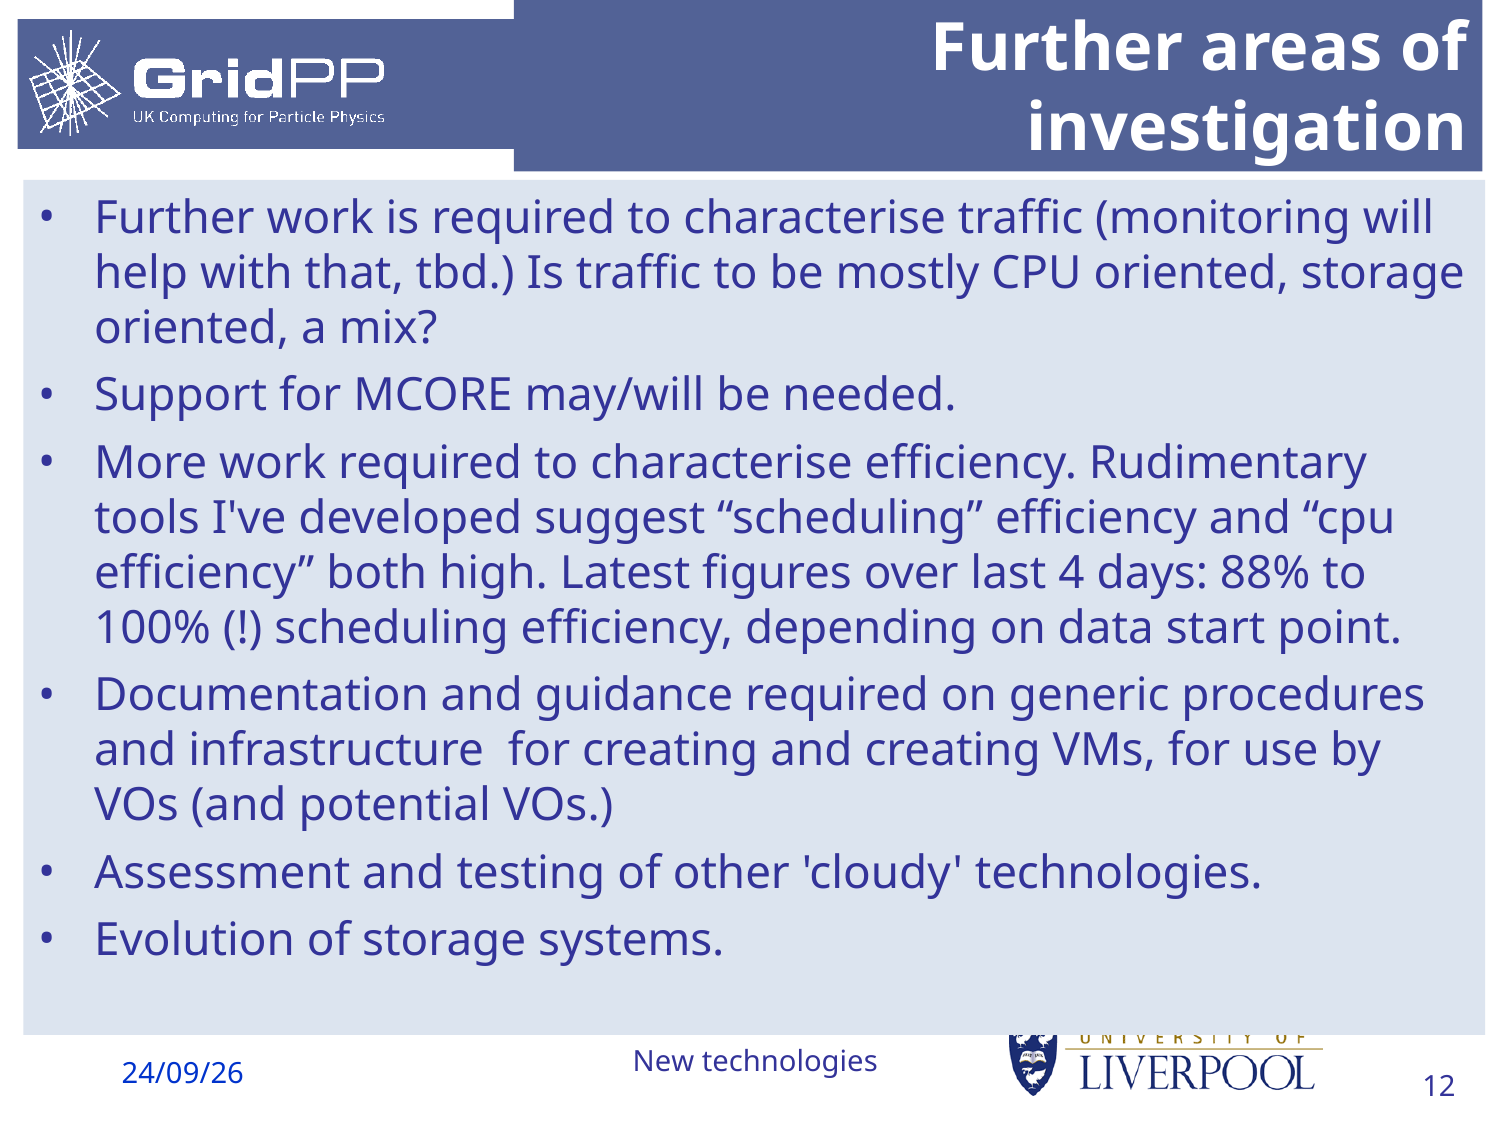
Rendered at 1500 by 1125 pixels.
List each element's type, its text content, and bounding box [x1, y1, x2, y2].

list Further work is required to characterise traffic (monitoring will help with that, tbd.) Is traffic to be mostly CPU oriented, storage oriented, a mix? Support for MCORE may/will be needed. More work required to characterise efficiency. Rudimentary tools I've developed suggest “scheduling” efficiency and “cpu efficiency” both high. Latest figures over last 4 days: 88% to 100% (!) scheduling efficiency, depending on data start point. Documentation and guidance required on generic procedures and infrastructure for creating and creating VMs, for use by VOs (and potential VOs.) Assessment and testing of other 'cloudy' technologies. Evolution of storage systems. [23, 179, 1486, 1035]
title Further areas of investigation [513, 19, 1483, 149]
picture [1009, 1035, 1323, 1096]
text_box 12/04/16 [29, 1046, 337, 1095]
text_box <number> [1388, 1059, 1471, 1094]
picture [29, 30, 384, 136]
text_box New technologies [536, 1034, 975, 1094]
